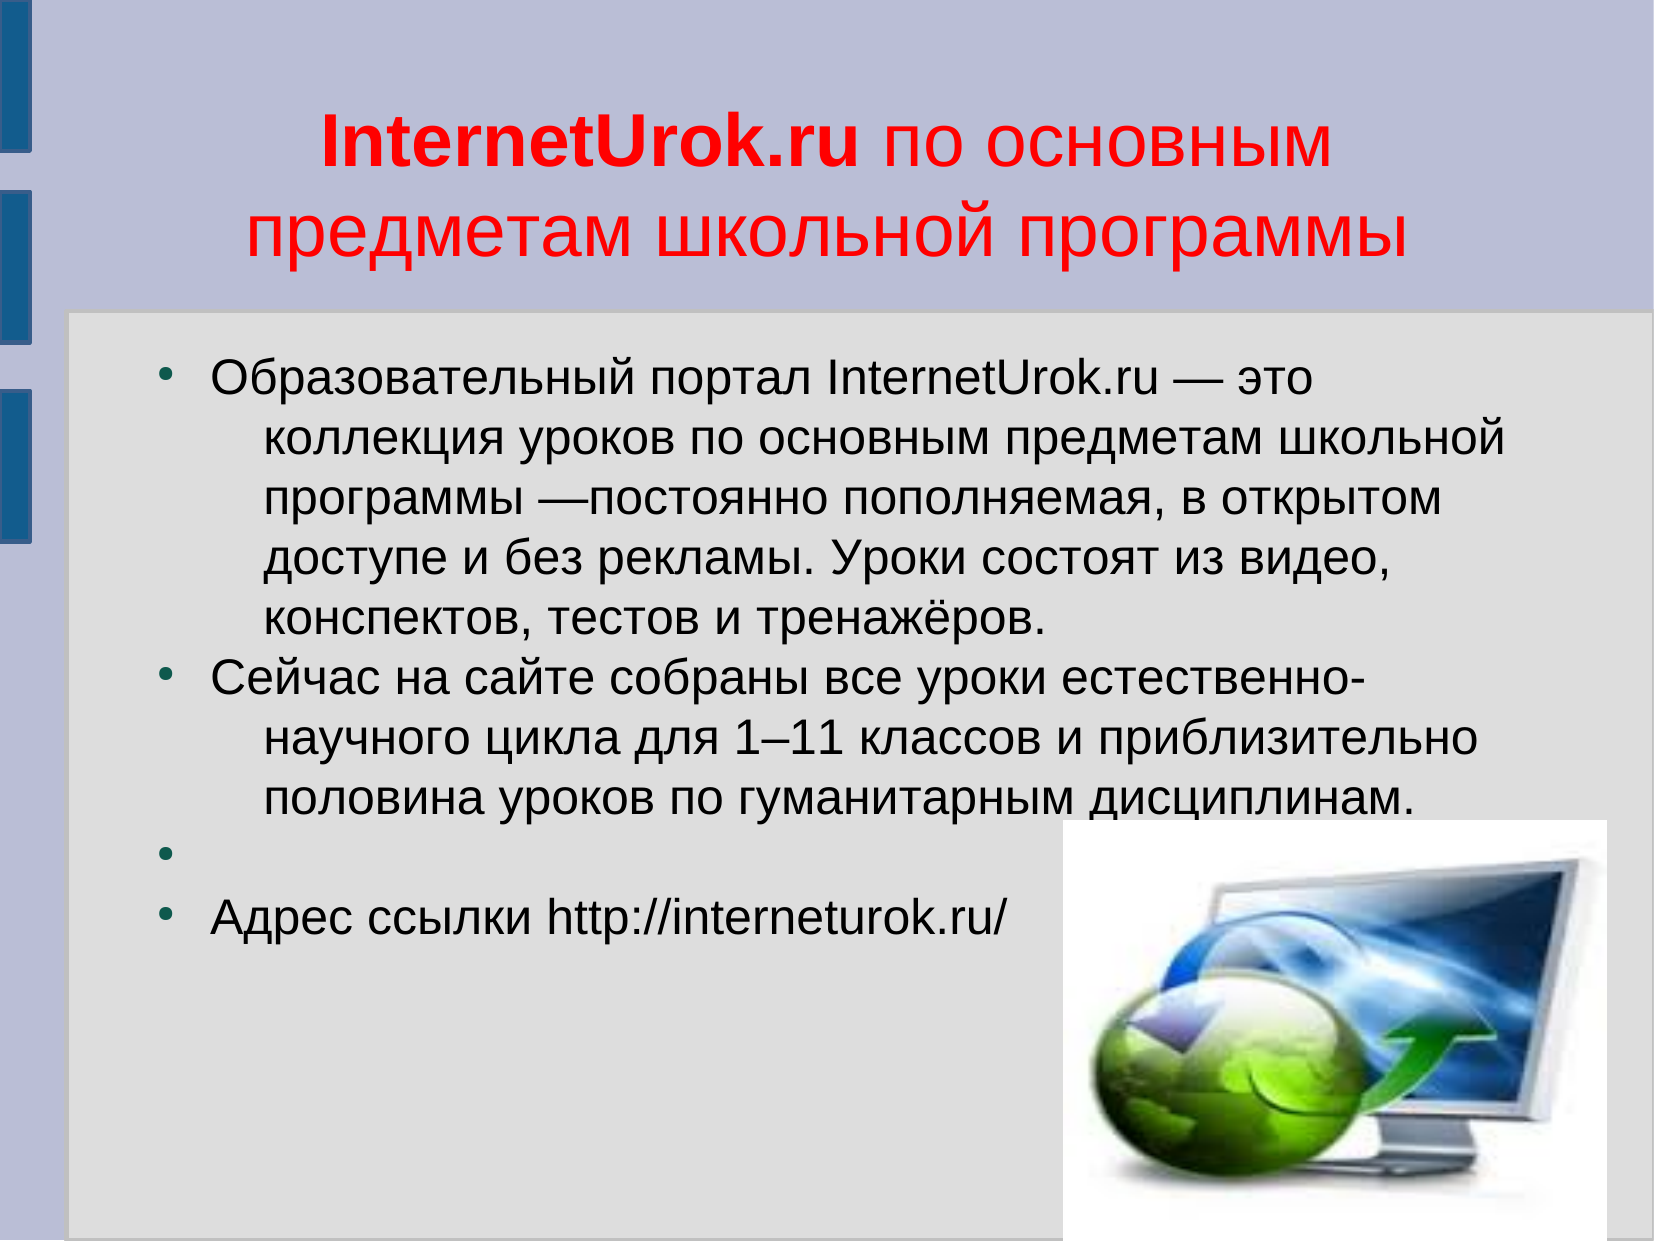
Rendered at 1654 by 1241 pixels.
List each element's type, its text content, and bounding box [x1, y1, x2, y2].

picture [1063, 820, 1607, 1241]
list Образовательный портал InternetUrok.ru — это коллекция уроков по основным предметам школьной программы —постоянно пополняемая, в открытом доступе и без рекламы. Уроки состоят из видео, конспектов, тестов и тренажёров. Сейчас на сайте собраны все уроки естественно-научного цикла для 1–11 классов и приблизительно половина уроков по гуманитарным дисциплинам. Адрес ссылки http://interneturok.ru/ [121, 344, 1534, 1127]
title InternetUrok.ru по основным предметам школьной программы [121, 91, 1534, 299]
